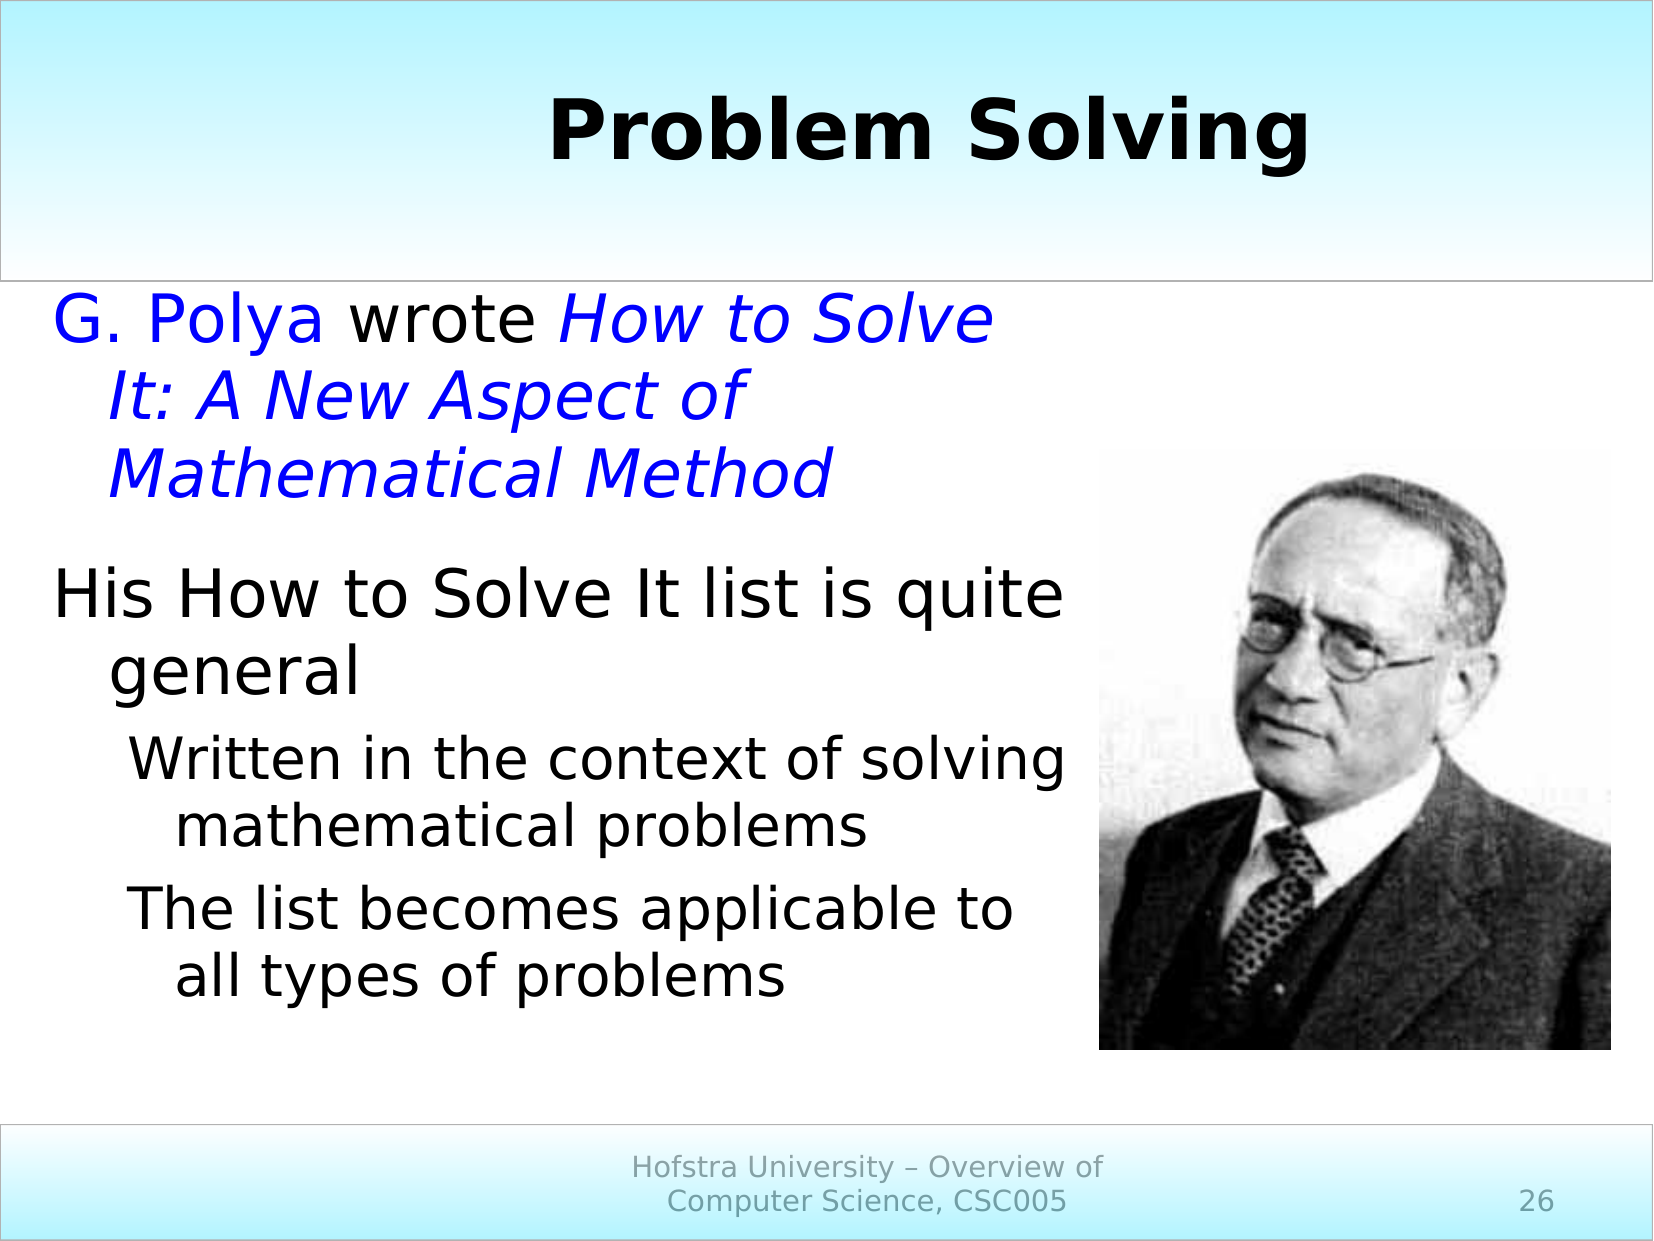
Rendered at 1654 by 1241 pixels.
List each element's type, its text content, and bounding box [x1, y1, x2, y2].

title Problem Solving [247, 27, 1612, 235]
picture [1099, 449, 1611, 1051]
list G. Polya wrote How to Solve It: A New Aspect of Mathematical Method His How to Solve It list is quite general Written in the context of solving mathematical problems The list becomes applicable to all types of problems [37, 272, 1088, 1103]
